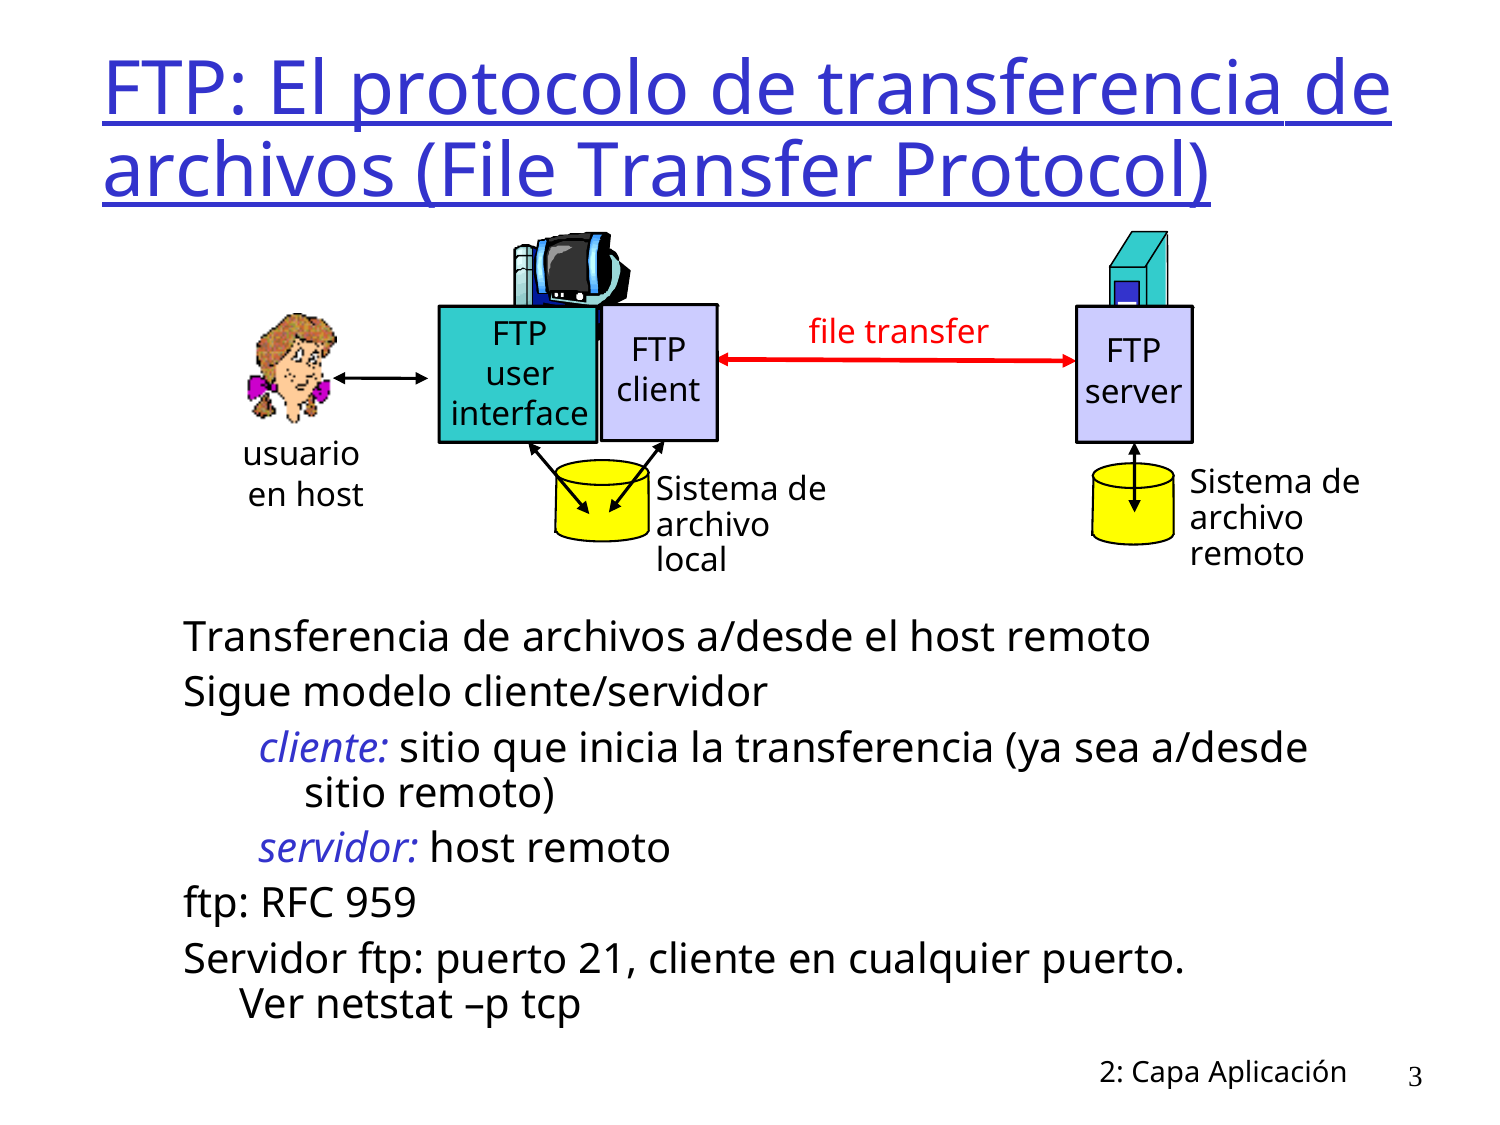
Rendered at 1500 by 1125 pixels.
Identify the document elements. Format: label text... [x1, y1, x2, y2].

text_box Transferencia de archivos a/desde el host remoto Sigue modelo cliente/servidor cliente: sitio que inicia la transferencia (ya sea a/desde sitio remoto)‏ servidor: host remoto ftp: RFC 959 Servidor ftp: puerto 21, cliente en cualquier puerto. Ver netstat –p tcp [168, 607, 1393, 1036]
text_box Sistema de archivo local [641, 463, 845, 587]
picture [244, 313, 337, 428]
text_box FTP server [1069, 326, 1198, 418]
text_box FTP: El protocolo de transferencia de archivos (File Transfer Protocol)‏ [87, 37, 1412, 225]
text_box [556, 460, 641, 542]
text_box [1092, 463, 1174, 545]
text_box [1076, 231, 1193, 326]
text_box [1076, 418, 1193, 443]
text_box file transfer [718, 307, 1076, 359]
text_box Sistema de archivo remoto [1174, 457, 1414, 581]
text_box FTP user interface [423, 309, 616, 441]
text_box FTP client [601, 324, 716, 417]
text_box usuario en host [226, 429, 386, 521]
text_box [439, 231, 718, 441]
